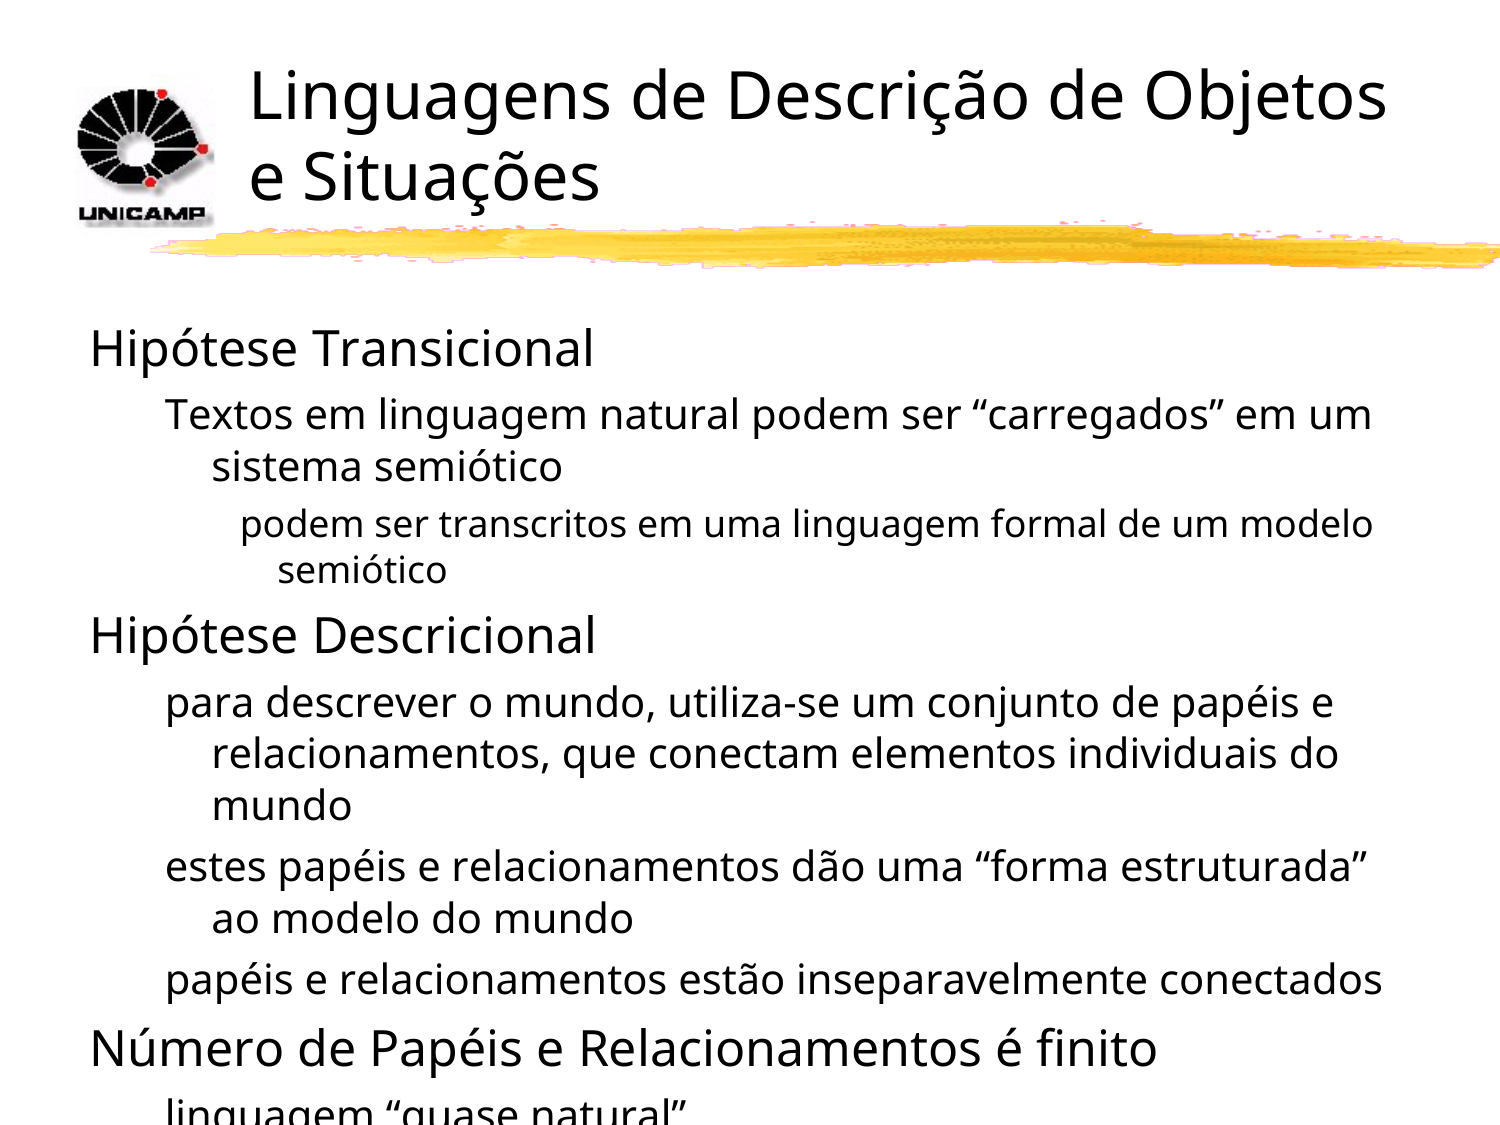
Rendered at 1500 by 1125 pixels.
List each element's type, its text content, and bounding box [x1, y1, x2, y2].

list Hipótese Transicional Textos em linguagem natural podem ser “carregados” em um sistema semiótico podem ser transcritos em uma linguagem formal de um modelo semiótico Hipótese Descricional para descrever o mundo, utiliza-se um conjunto de papéis e relacionamentos, que conectam elementos individuais do mundo estes papéis e relacionamentos dão uma “forma estruturada” ao modelo do mundo papéis e relacionamentos estão inseparavelmente conectados Número de Papéis e Relacionamentos é finito linguagem “quase natural” [74, 309, 1417, 1059]
title Linguagens de Descrição de Objetos e Situações [233, 37, 1434, 225]
picture [75, 74, 1500, 279]
